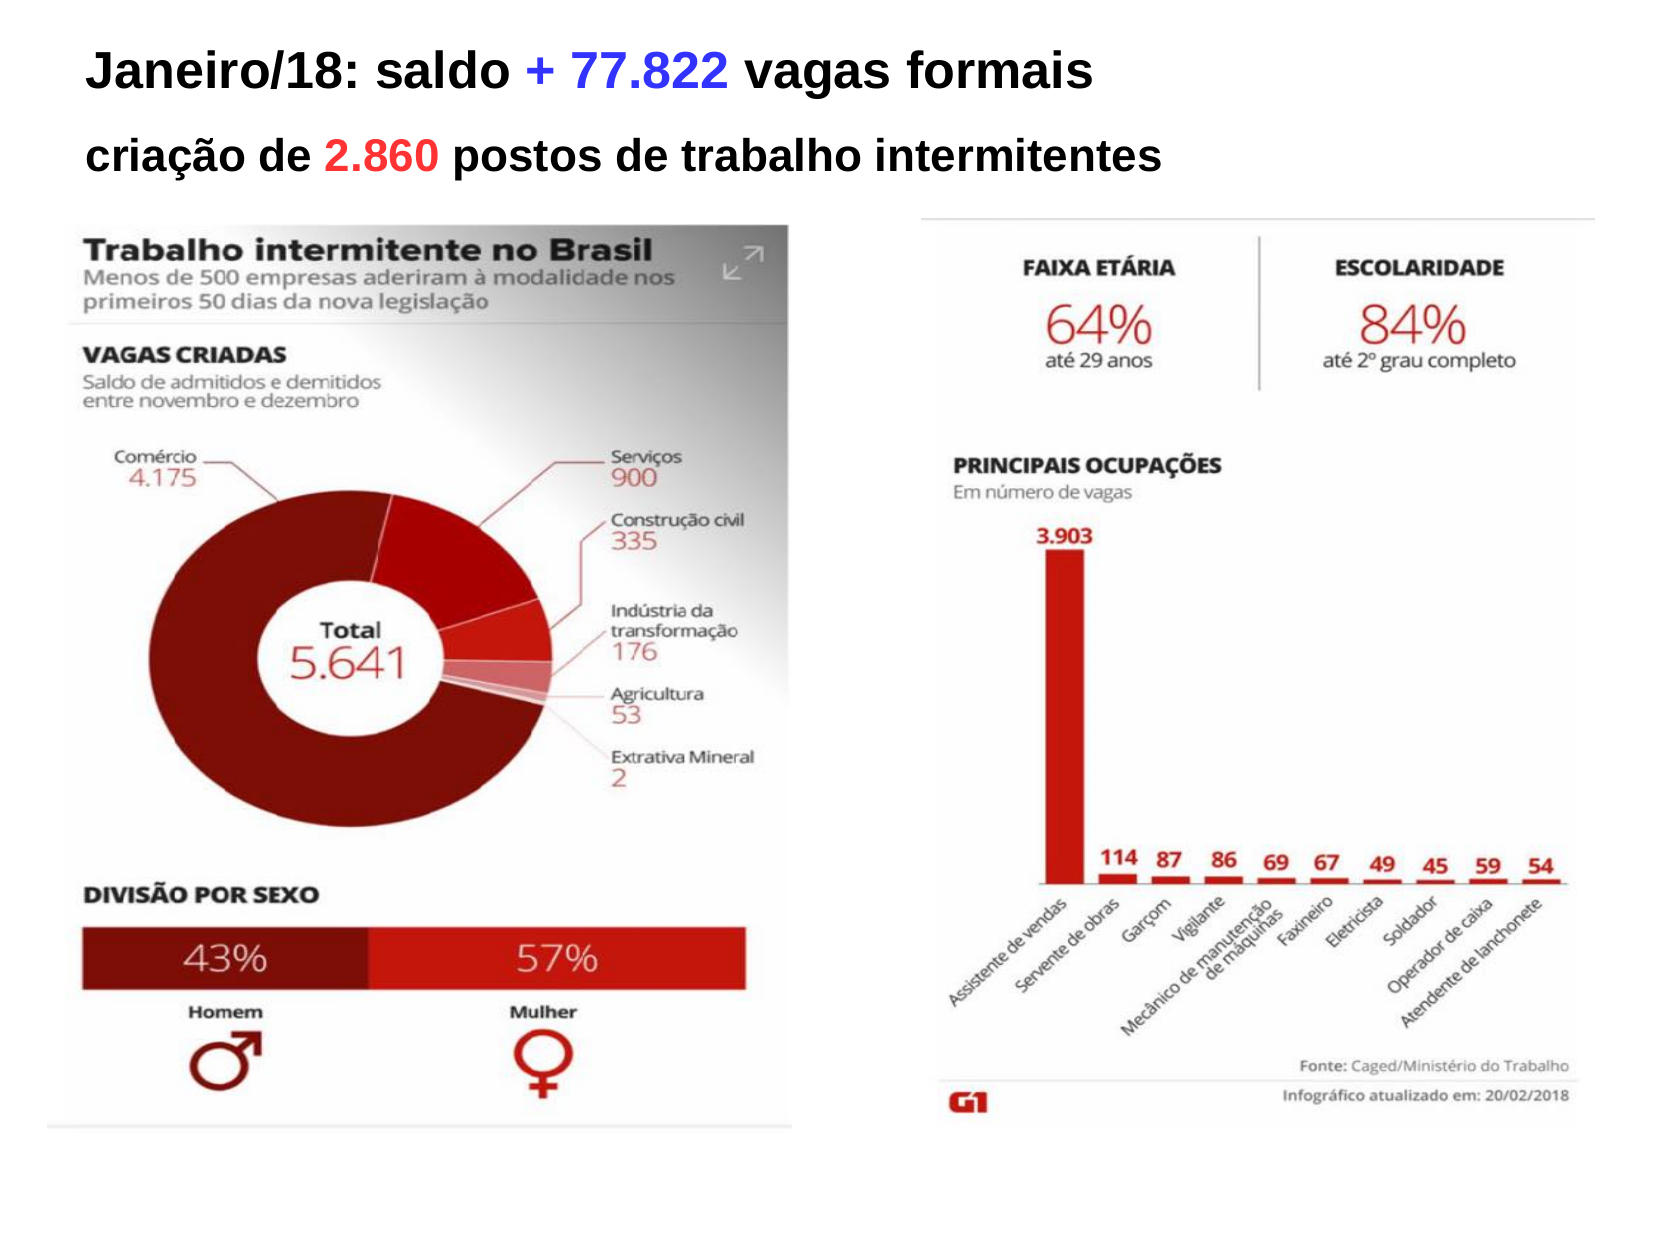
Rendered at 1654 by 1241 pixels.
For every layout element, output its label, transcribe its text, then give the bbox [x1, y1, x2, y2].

text_box criação de 2.860 postos de trabalho intermitentes [70, 118, 1607, 189]
picture [47, 224, 792, 1134]
picture [921, 218, 1595, 1129]
text_box Janeiro/18: saldo + 77.822 vagas formais [70, 28, 1607, 107]
